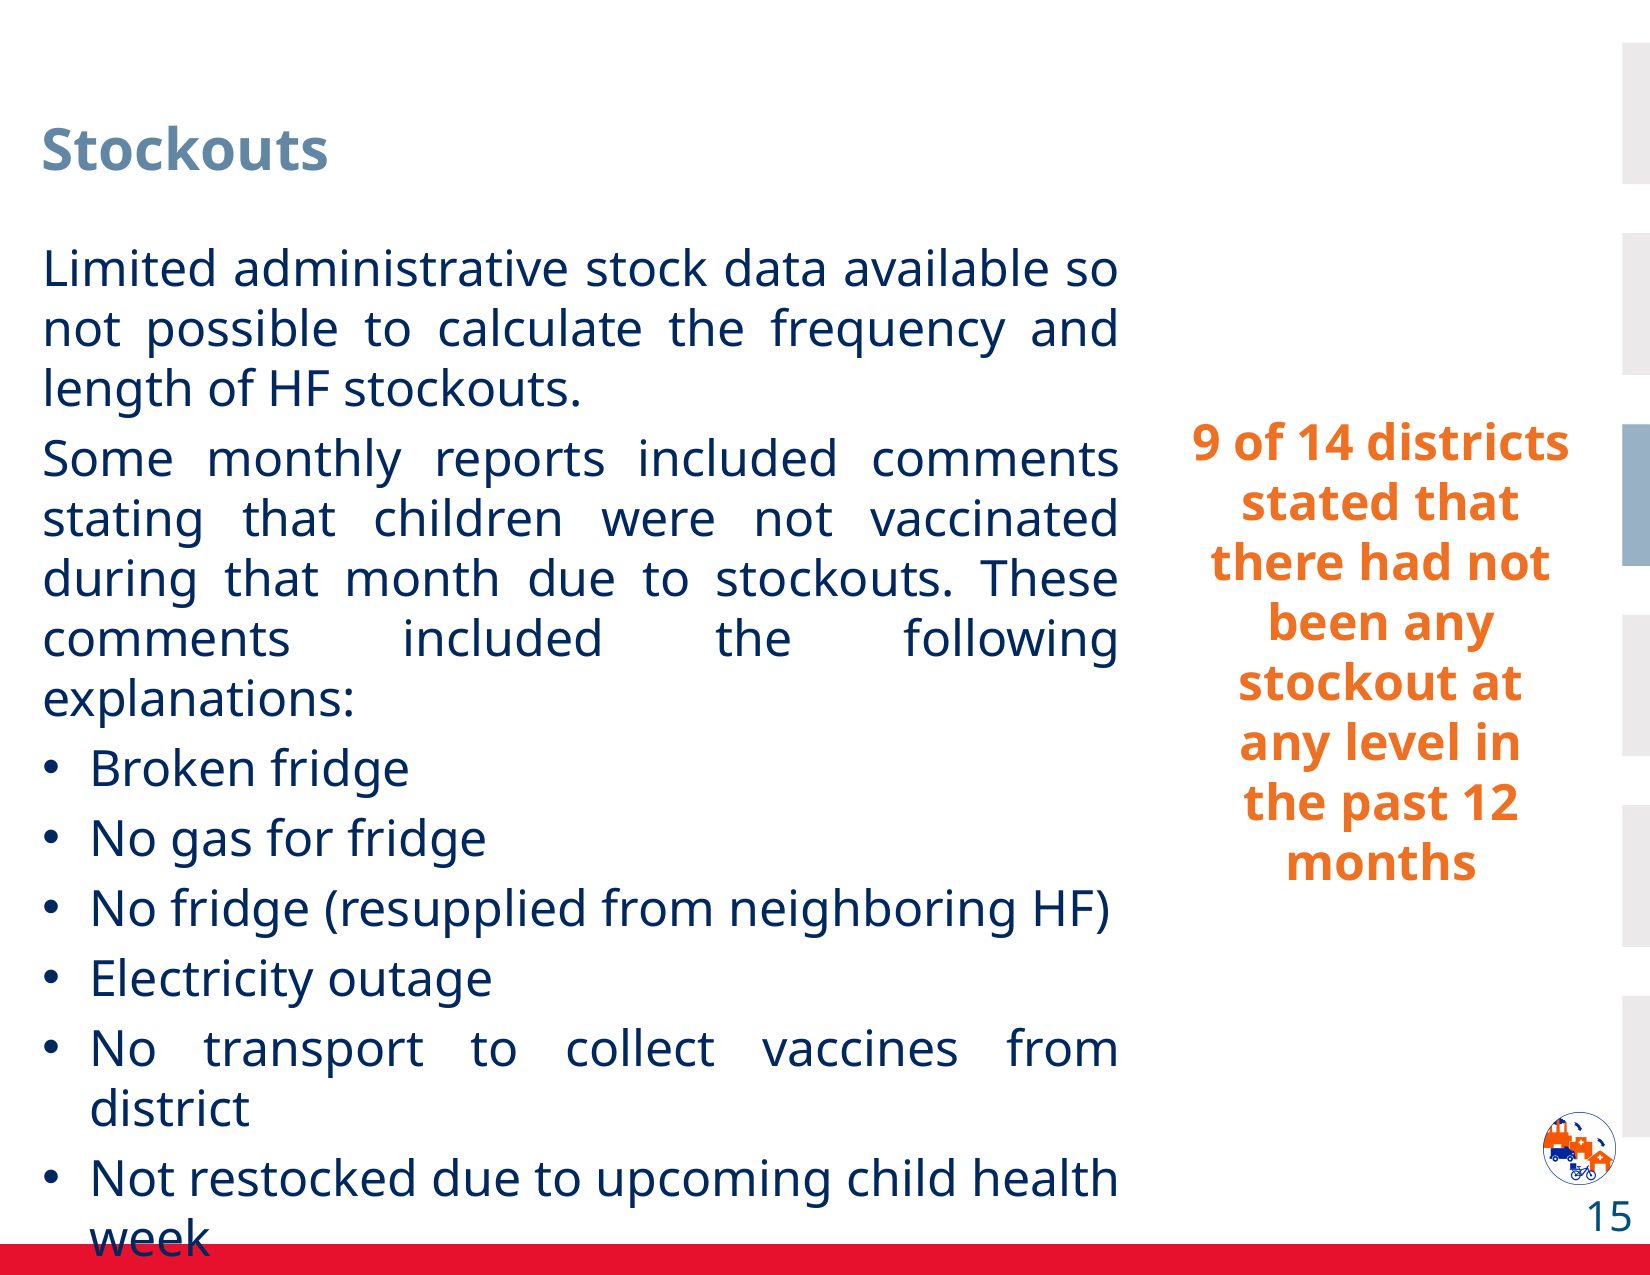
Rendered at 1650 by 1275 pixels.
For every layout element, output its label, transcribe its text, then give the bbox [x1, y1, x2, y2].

text_box <number> [1265, 1181, 1650, 1250]
list Limited administrative stock data available so not possible to calculate the frequency and length of HF stockouts. Some monthly reports included comments stating that children were not vaccinated during that month due to stockouts. These comments included the following explanations: Broken fridge No gas for fridge No fridge (resupplied from neighboring HF) Electricity outage No transport to collect vaccines from district Not restocked due to upcoming child health week Stockout of specific vaccine (BCG, DPT, OPV, PCV, and measles were listed at least once) [25, 228, 1138, 617]
title Stockouts [24, 53, 1375, 241]
text_box 9 of 14 districts stated that there had not been any stockout at any level in the past 12 months [1175, 401, 1588, 838]
picture [1543, 1112, 1616, 1181]
